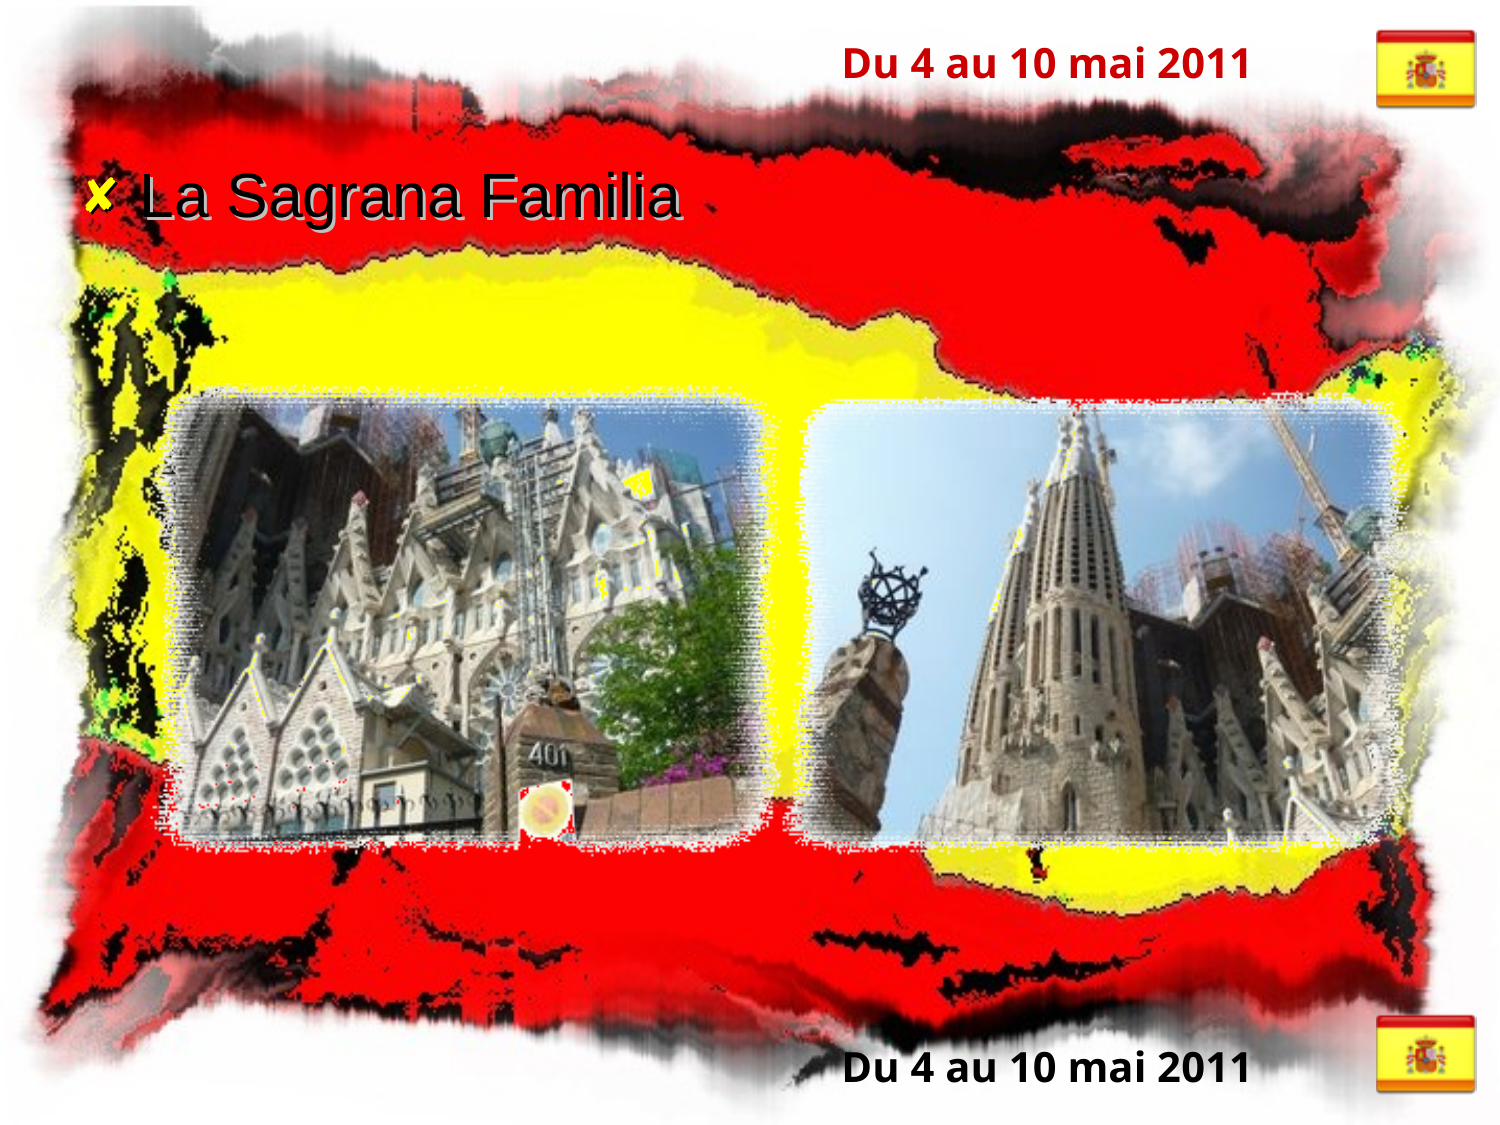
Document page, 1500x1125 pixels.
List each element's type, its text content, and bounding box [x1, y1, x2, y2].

picture [0, 0, 1500, 1125]
text_box  La Sagrana Familia [64, 147, 1500, 239]
